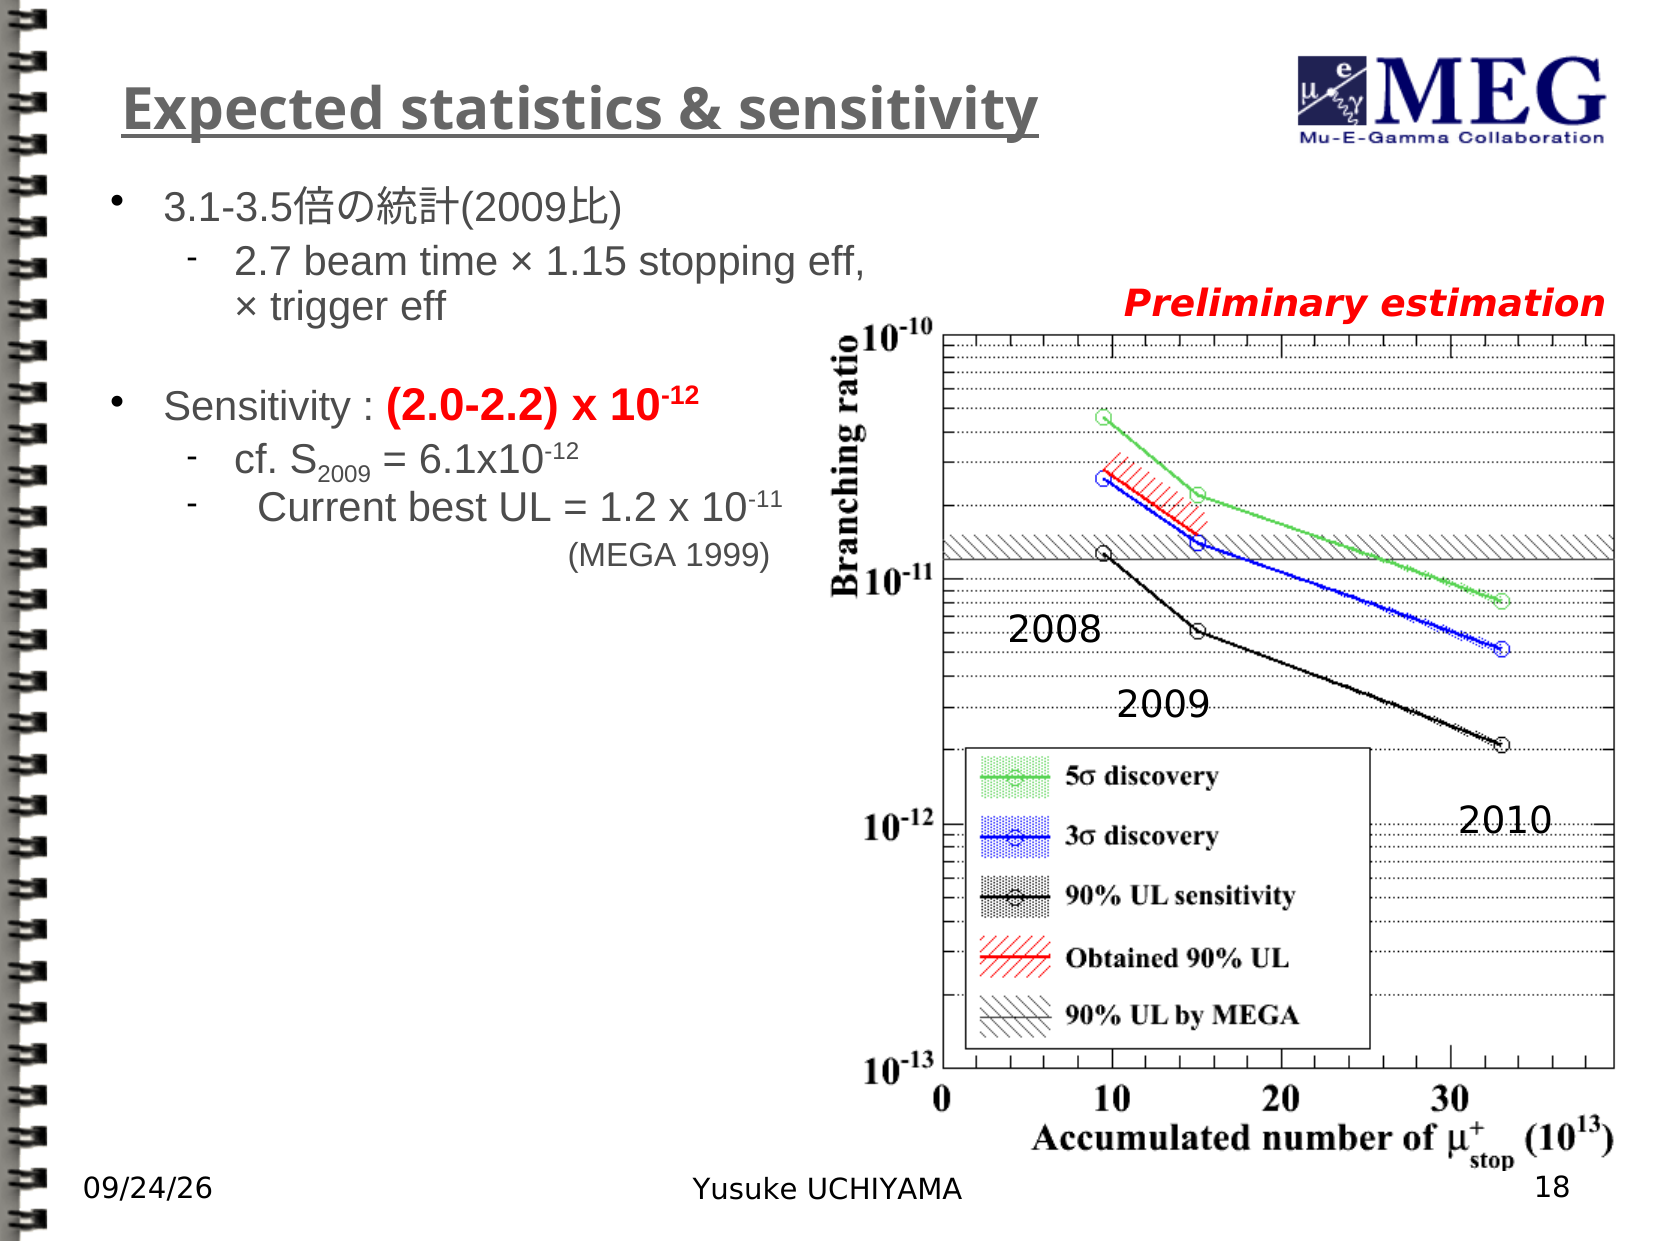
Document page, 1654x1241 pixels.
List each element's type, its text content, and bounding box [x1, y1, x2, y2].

text_box 2010 [1443, 792, 1568, 851]
text_box Preliminary estimation [1109, 275, 1622, 334]
picture [0, 0, 1654, 1241]
list 3.1-3.5倍の統計(2009比) 2.7 beam time × 1.15 stopping eff, × trigger eff Sensitivity : (2.0-2.2) x 10-12 cf. S2009 = 6.1x10-12 Current best UL = 1.2 x 10-11 (MEGA 1999) [92, 174, 925, 1094]
title Expected statistics & sensitivity [121, 50, 1300, 162]
text_box 2009 [1101, 676, 1226, 736]
text_box 2008 [992, 601, 1118, 660]
